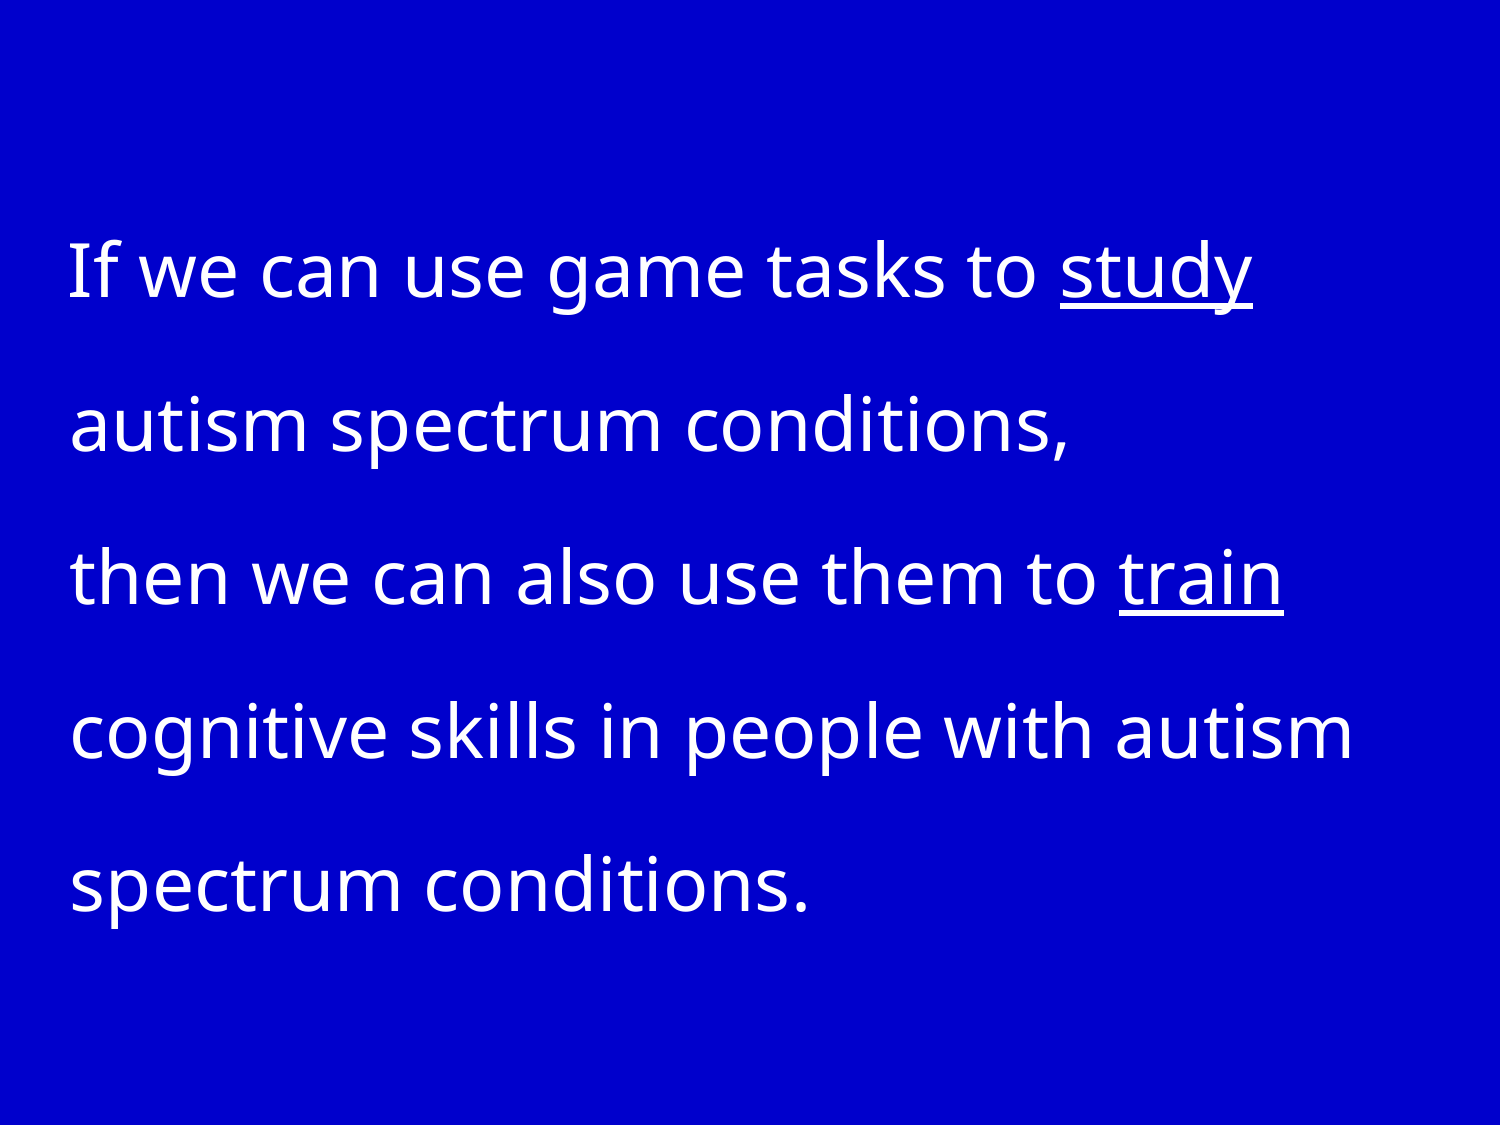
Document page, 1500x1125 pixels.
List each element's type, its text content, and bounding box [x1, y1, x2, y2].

title If we can use game tasks to study autism spectrum conditions, then we can also use them to train cognitive skills in people with autism spectrum conditions. [52, 279, 1464, 821]
